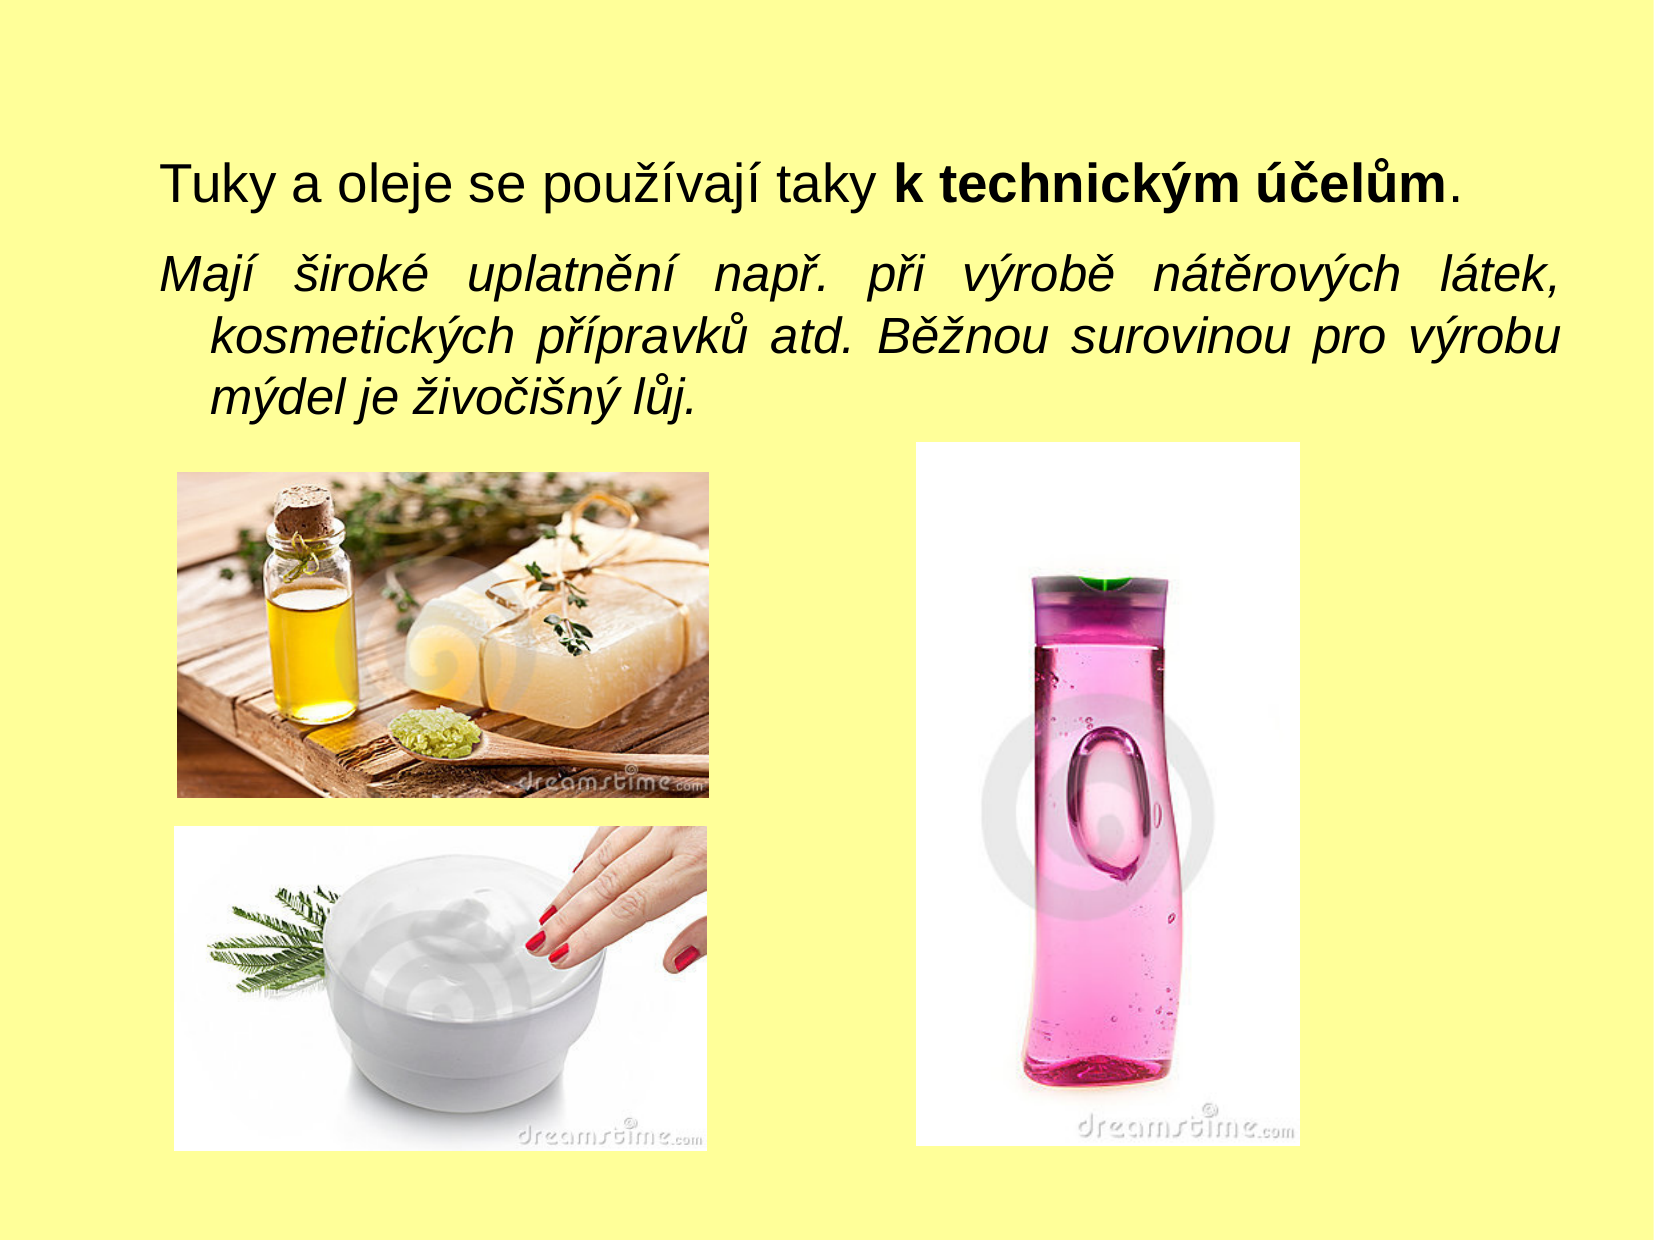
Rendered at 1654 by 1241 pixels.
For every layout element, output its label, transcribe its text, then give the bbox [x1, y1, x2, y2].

picture [177, 472, 709, 798]
picture [174, 826, 707, 1151]
list Tuky a oleje se používají taky k technickým účelům. Mají široké uplatnění např. při výrobě nátěrových látek, kosmetických přípravků atd. Běžnou surovinou pro výrobu mýdel je živočišný lůj. [76, 147, 1565, 425]
picture [916, 442, 1300, 1146]
